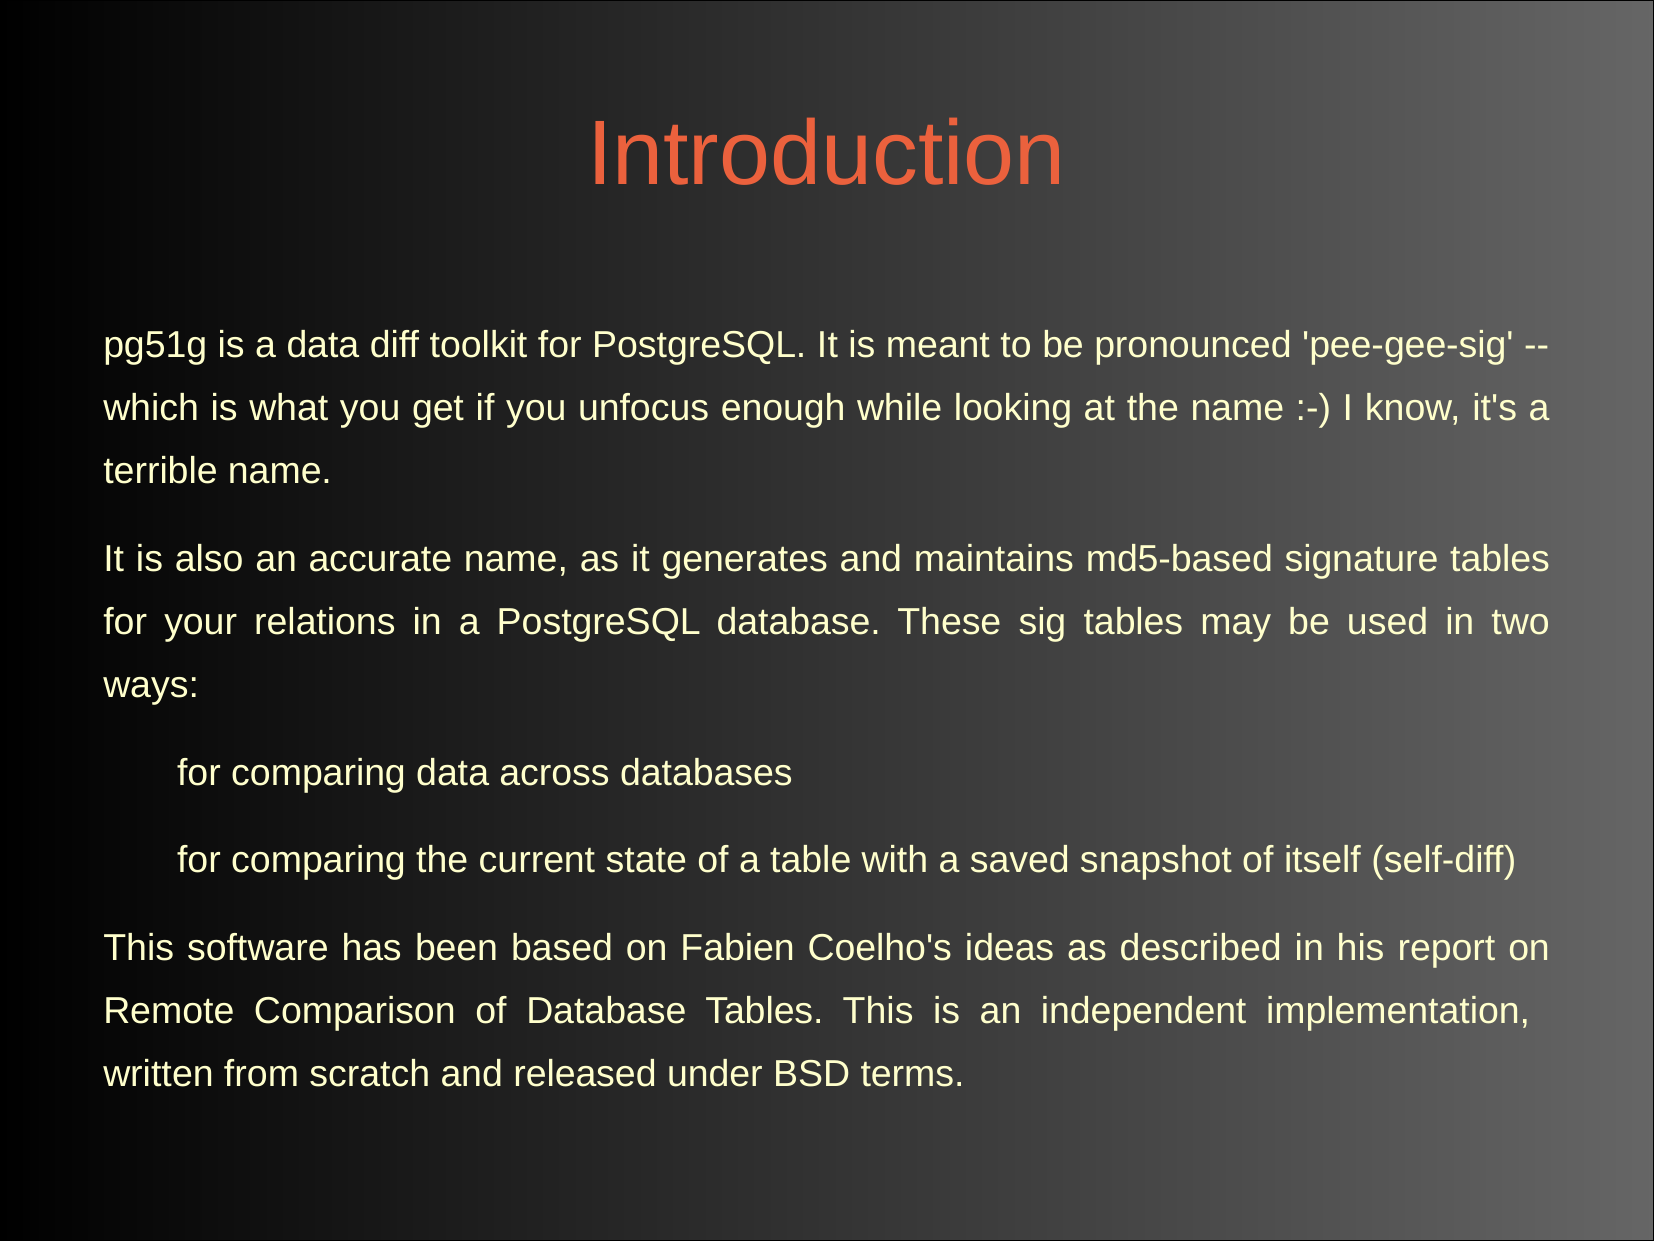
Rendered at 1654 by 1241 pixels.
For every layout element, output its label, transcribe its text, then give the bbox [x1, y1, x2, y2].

title Introduction [82, 49, 1571, 257]
text_box pg51g is a data diff toolkit for PostgreSQL. It is meant to be pronounced 'pee-gee-sig' -- which is what you get if you unfocus enough while looking at the name :-) I know, it's a terrible name. It is also an accurate name, as it generates and maintains md5-based signature tables for your relations in a PostgreSQL database. These sig tables may be used in two ways: for comparing data across databases for comparing the current state of a table with a saved snapshot of itself (self-diff) This software has been based on Fabien Coelho's ideas as described in his report on Remote Comparison of Database Tables. This is an independent implementation, written from scratch and released under BSD terms. [88, 295, 1565, 1199]
